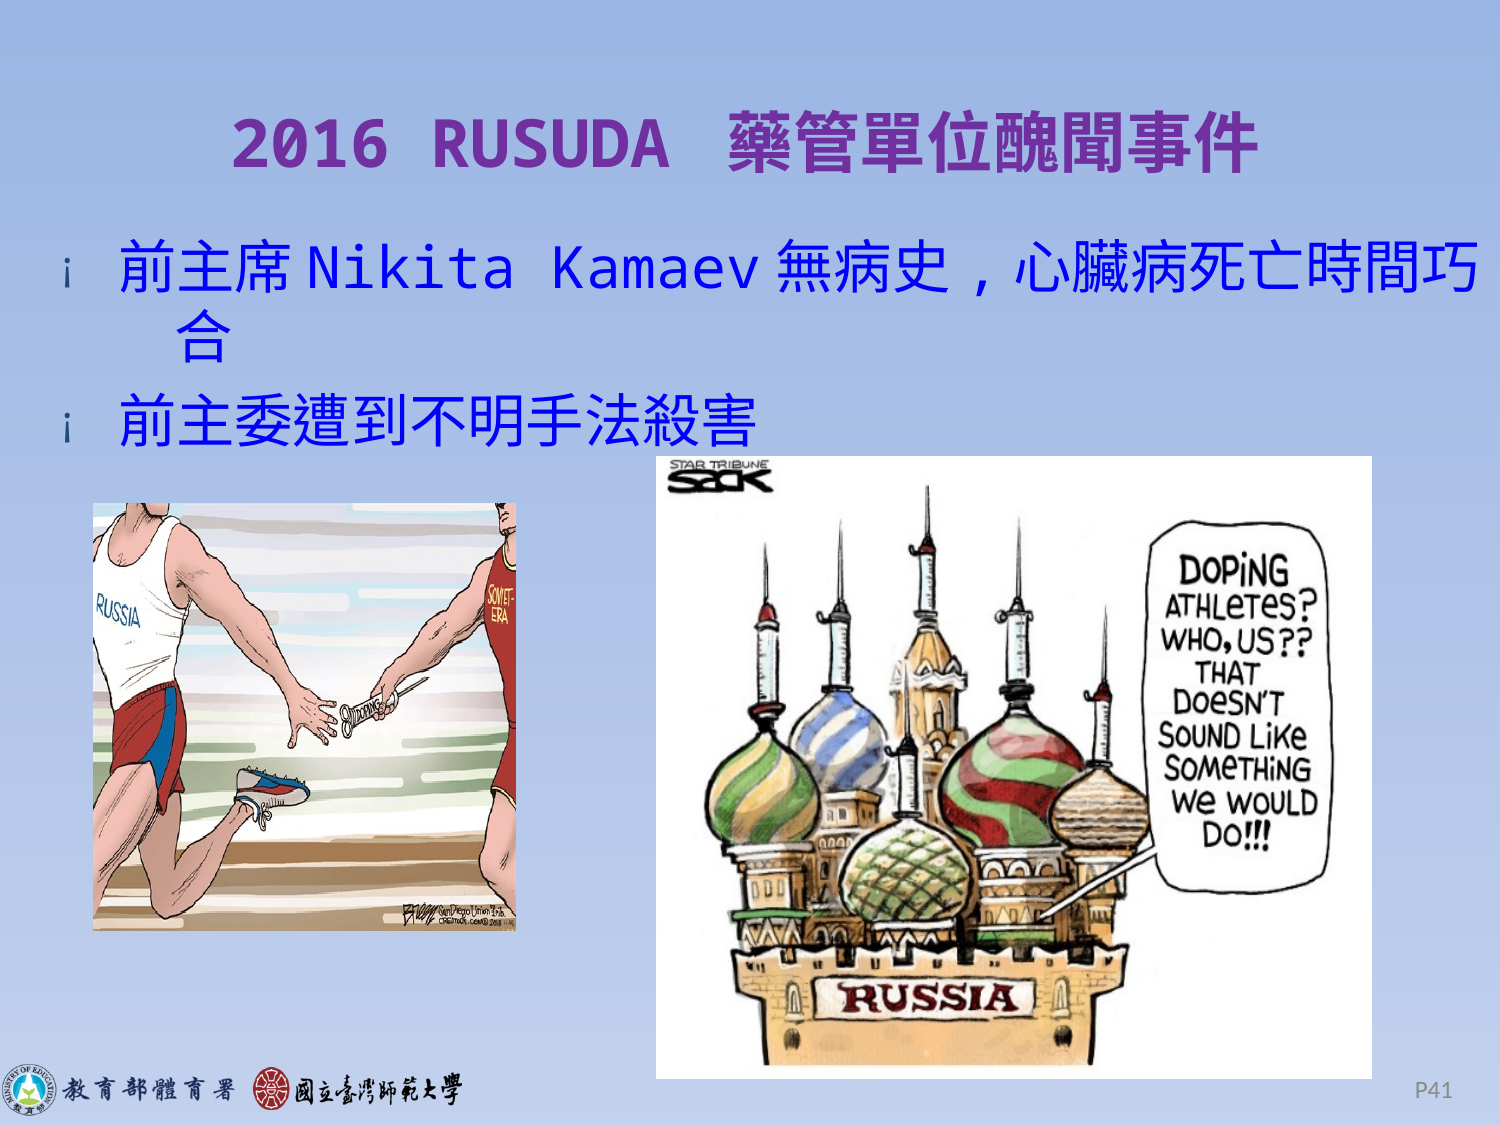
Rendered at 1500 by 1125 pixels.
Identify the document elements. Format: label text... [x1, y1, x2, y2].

text_box P [1399, 1046, 1500, 1125]
picture [93, 503, 516, 931]
text_box 2016 RUSUDA 藥管單位醜聞事件 [70, 93, 1421, 200]
picture [656, 457, 1372, 1079]
text_box 前主席Nikita Kamaev無病史,心臟病死亡時間巧合 前主委遭到不明手法殺害 [47, 223, 1500, 601]
